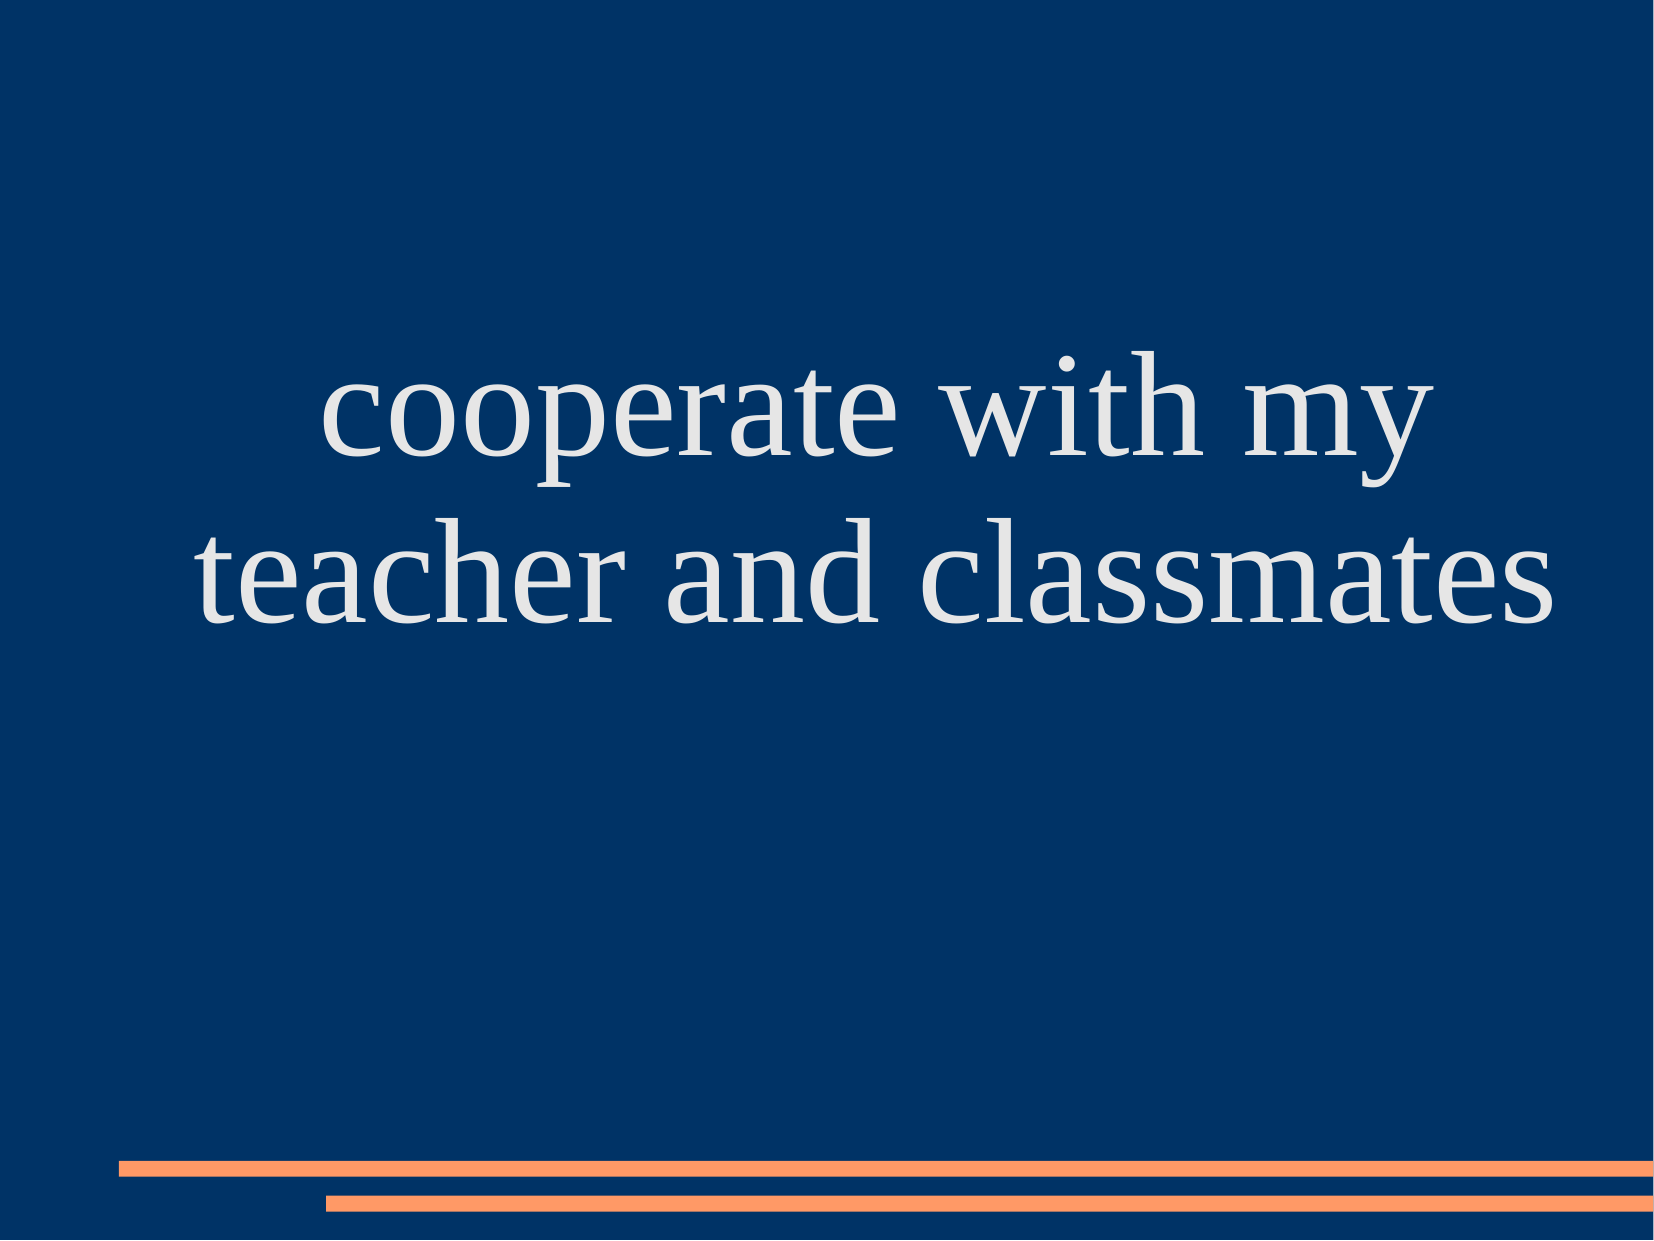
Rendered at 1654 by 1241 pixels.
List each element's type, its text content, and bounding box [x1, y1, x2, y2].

list cooperate with my teacher and classmates [121, 322, 1561, 1132]
